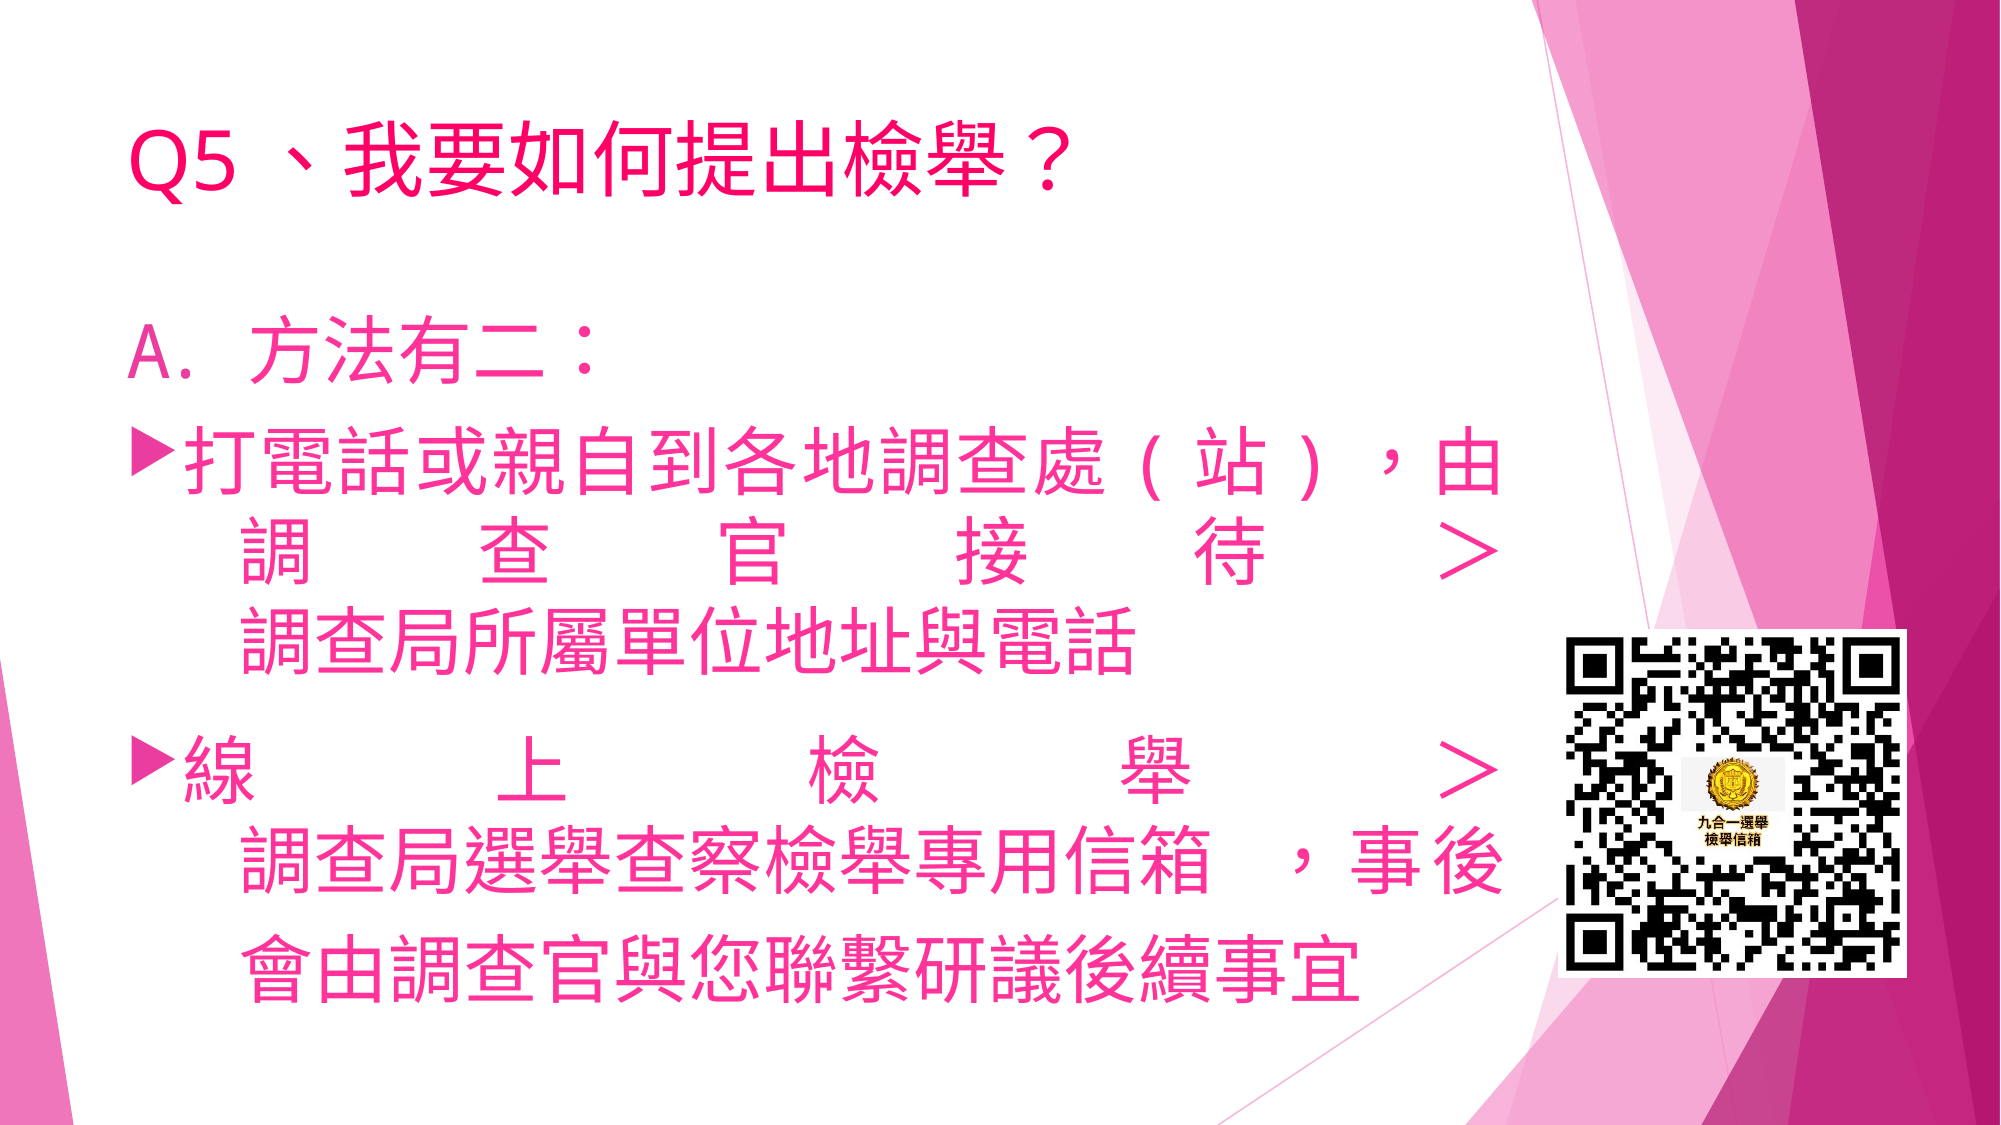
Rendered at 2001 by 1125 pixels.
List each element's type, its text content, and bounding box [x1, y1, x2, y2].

list 方法有二： 打電話或親自到各地調查處(站)，由調查官接待＞調查局所屬單位地址與電話 線上檢舉＞調查局選舉查察檢舉專用信箱 ，事後會由調查官與您聯繫研議後續事宜 [111, 295, 1522, 1068]
picture [1558, 629, 1907, 978]
title Q5、我要如何提出檢舉？ [111, 99, 1522, 295]
